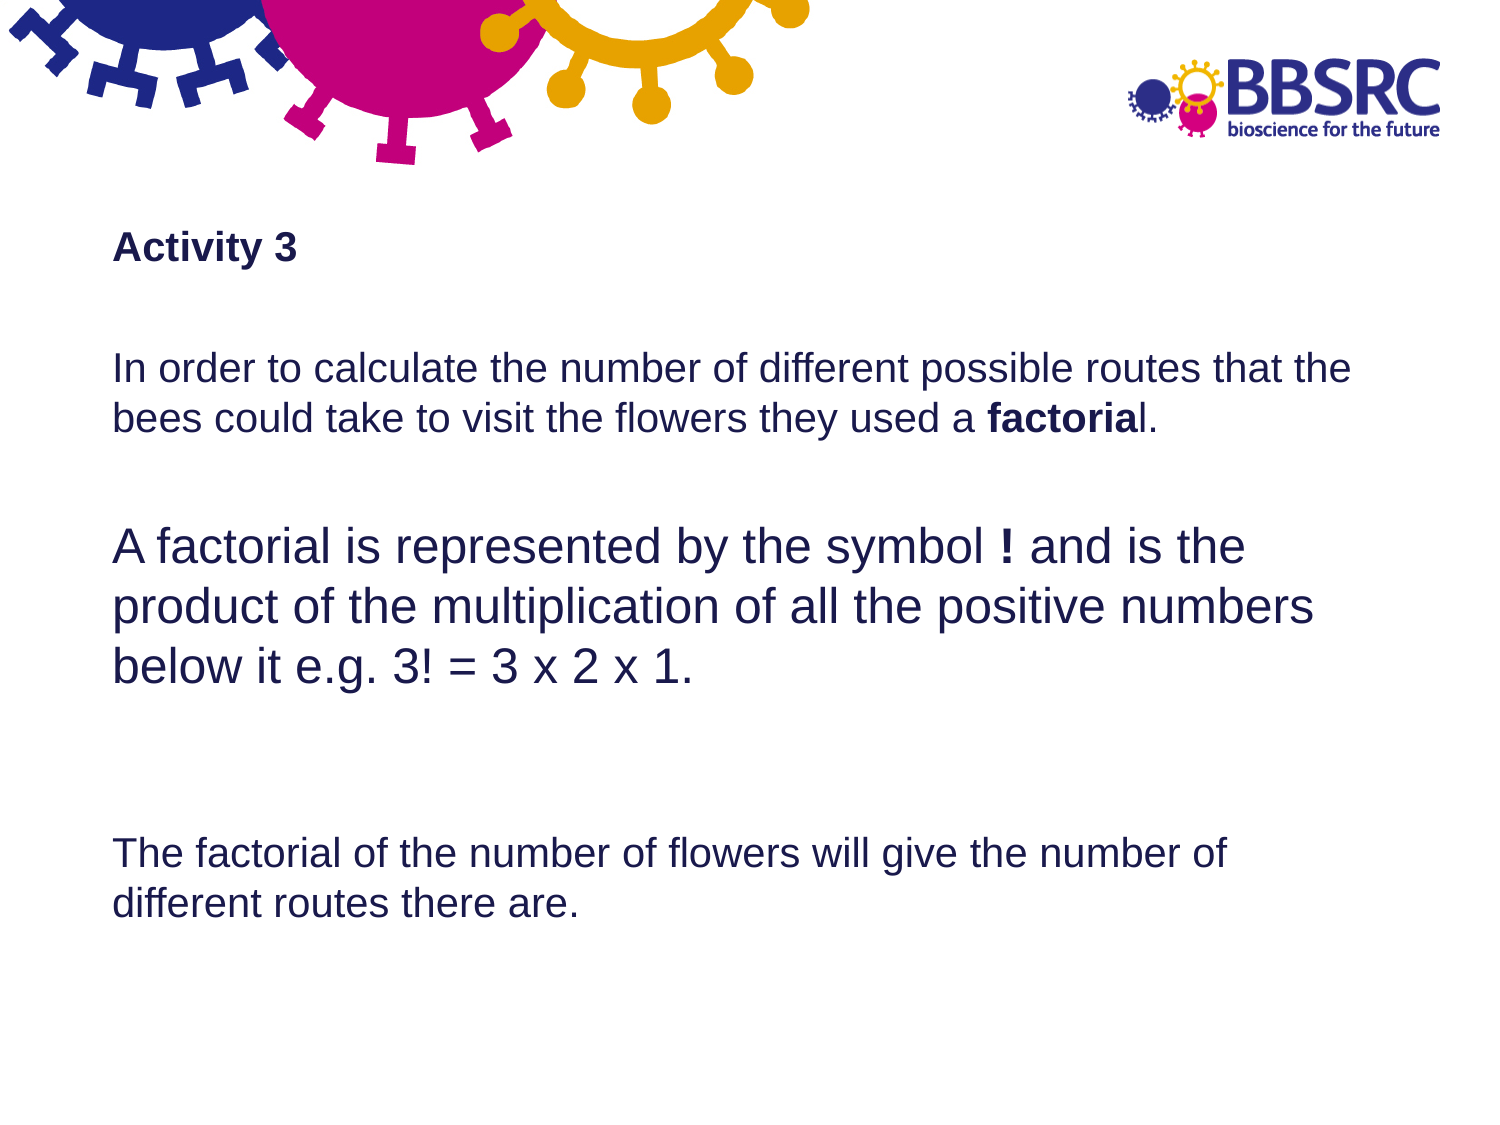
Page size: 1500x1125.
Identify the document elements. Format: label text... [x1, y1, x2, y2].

list Activity 3 In order to calculate the number of different possible routes that the bees could take to visit the flowers they used a factorial. A factorial is represented by the symbol ! and is the product of the multiplication of all the positive numbers below it e.g. 3! = 3 x 2 x 1. The factorial of the number of flowers will give the number of different routes there are. [112, 219, 1377, 1012]
